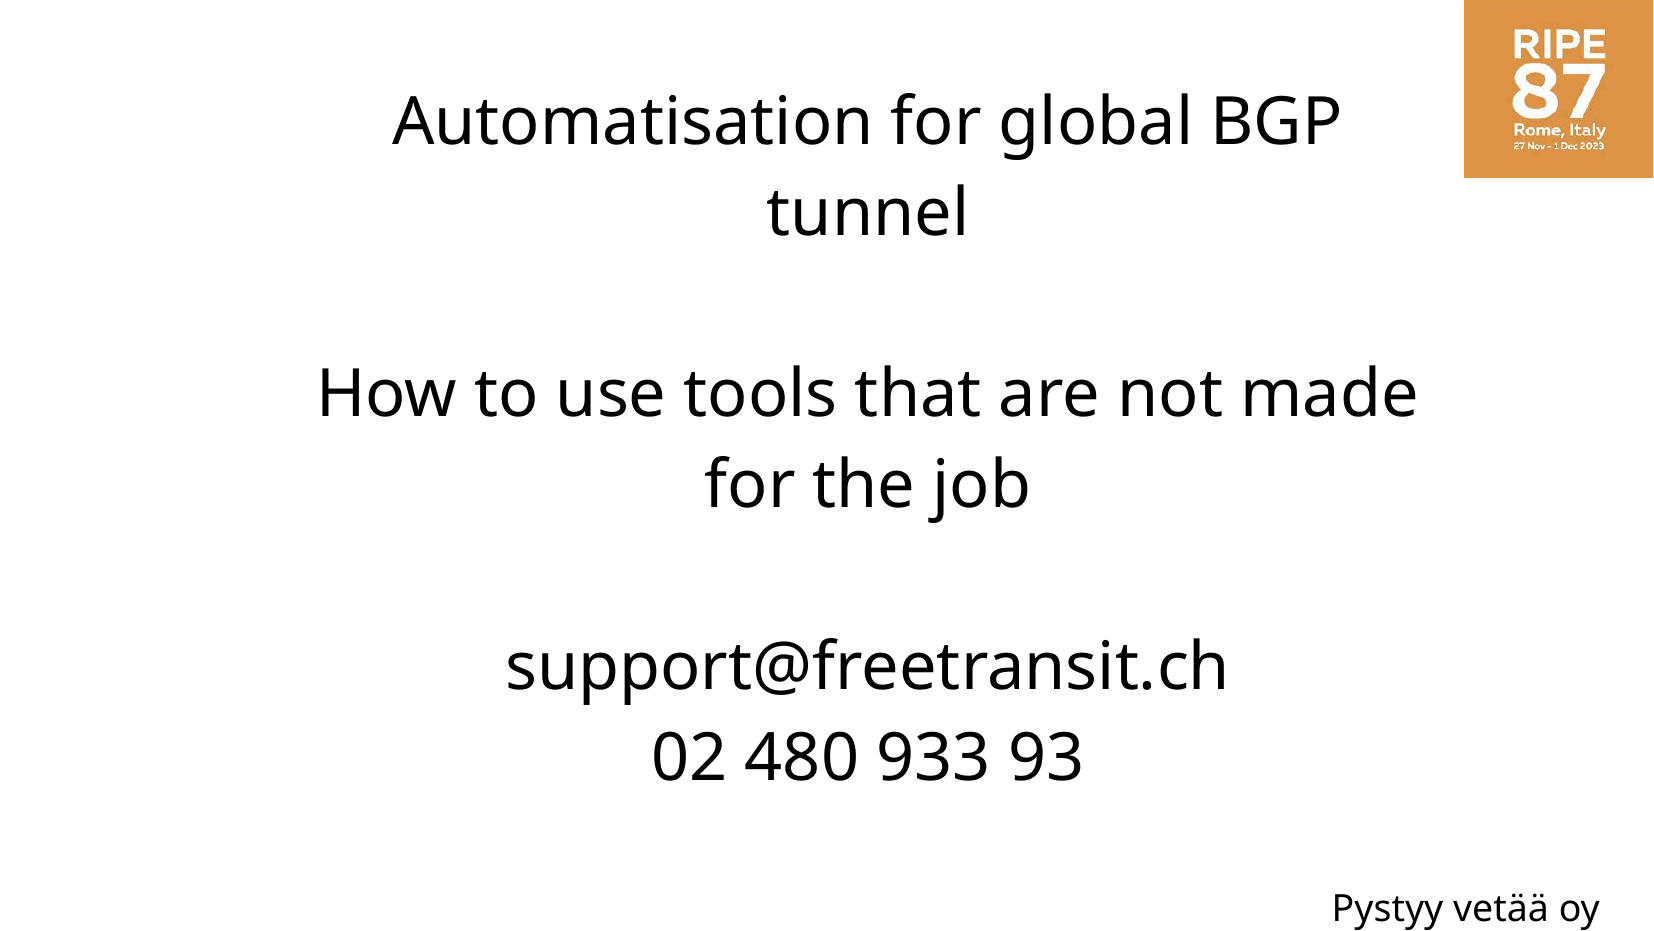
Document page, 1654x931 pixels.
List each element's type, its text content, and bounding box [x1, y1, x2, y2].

subtitle Automatisation for global BGP tunnel How to use tools that are not made for the job support@freetransit.ch 02 480 933 93 [283, 164, 1453, 799]
text_box Pystyy vetää oy [1316, 874, 1654, 931]
picture [1464, 0, 1654, 178]
